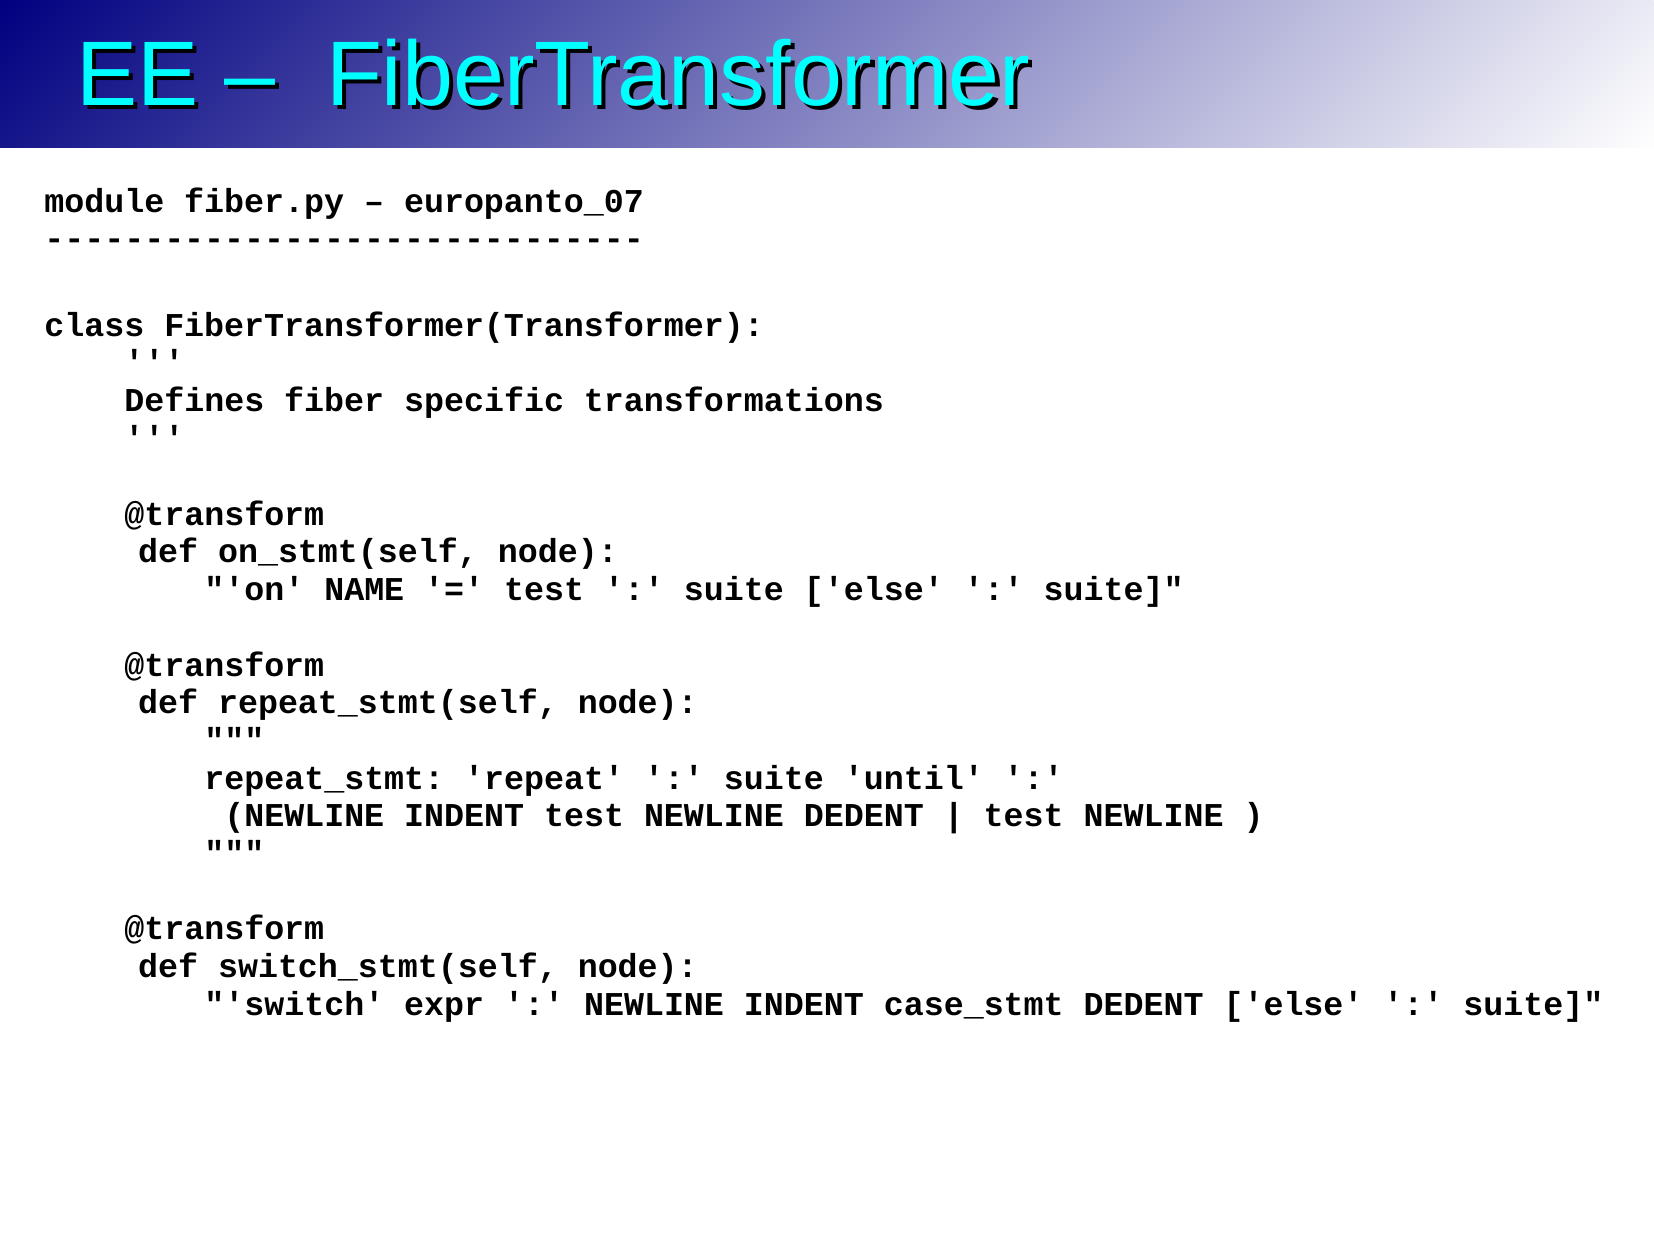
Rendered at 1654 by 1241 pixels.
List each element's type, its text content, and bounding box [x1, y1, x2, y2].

text_box module fiber.py – europanto_07 ------------------------------ [29, 177, 660, 267]
text_box class FiberTransformer(Transformer): ''' Defines fiber specific transformations ''' @transform def on_stmt(self, node): "'on' NAME '=' test ':' suite ['else' ':' suite]" @transform def repeat_stmt(self, node): """ repeat_stmt: 'repeat' ':' suite 'until' ':' (NEWLINE INDENT test NEWLINE DEDENT | test NEWLINE ) """ @transform def switch_stmt(self, node): "'switch' expr ':' NEWLINE INDENT case_stmt DEDENT ['else' ':' suite]" [29, 301, 1620, 1217]
title EE – FiberTransformer [0, 0, 1654, 148]
